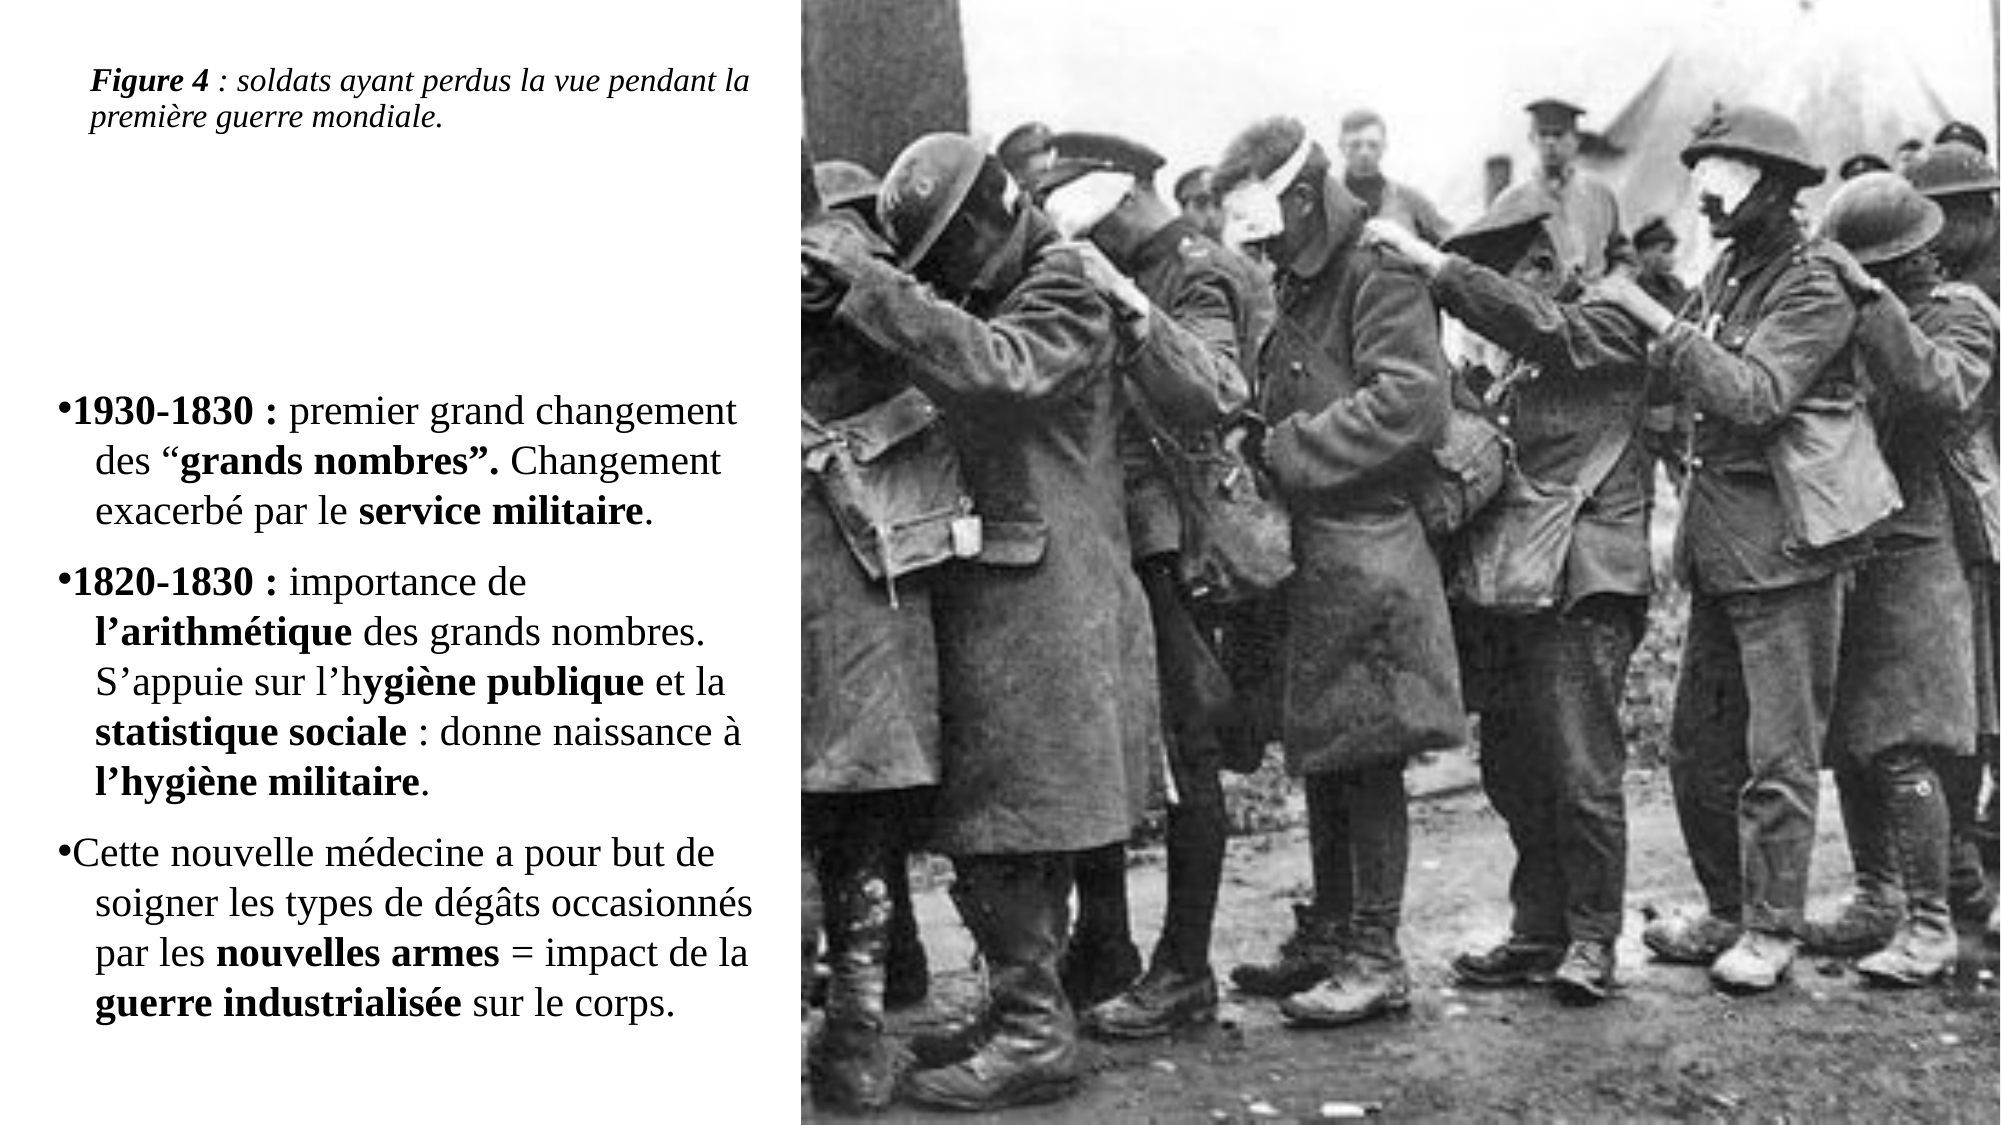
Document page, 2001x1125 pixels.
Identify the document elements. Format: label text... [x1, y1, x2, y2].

title Figure 4 : soldats ayant perdus la vue pendant la première guerre mondiale. [75, 31, 834, 166]
list 1930-1830 : premier grand changement des “grands nombres”. Changement exacerbé par le service militaire. 1820-1830 : importance de l’arithmétique des grands nombres. S’appuie sur l’hygiène publique et la statistique sociale : donne naissance à l’hygiène militaire. Cette nouvelle médecine a pour but de soigner les types de dégâts occasionnés par les nouvelles armes = impact de la guerre industrialisée sur le corps. [42, 375, 802, 1125]
picture [801, 0, 2000, 1125]
